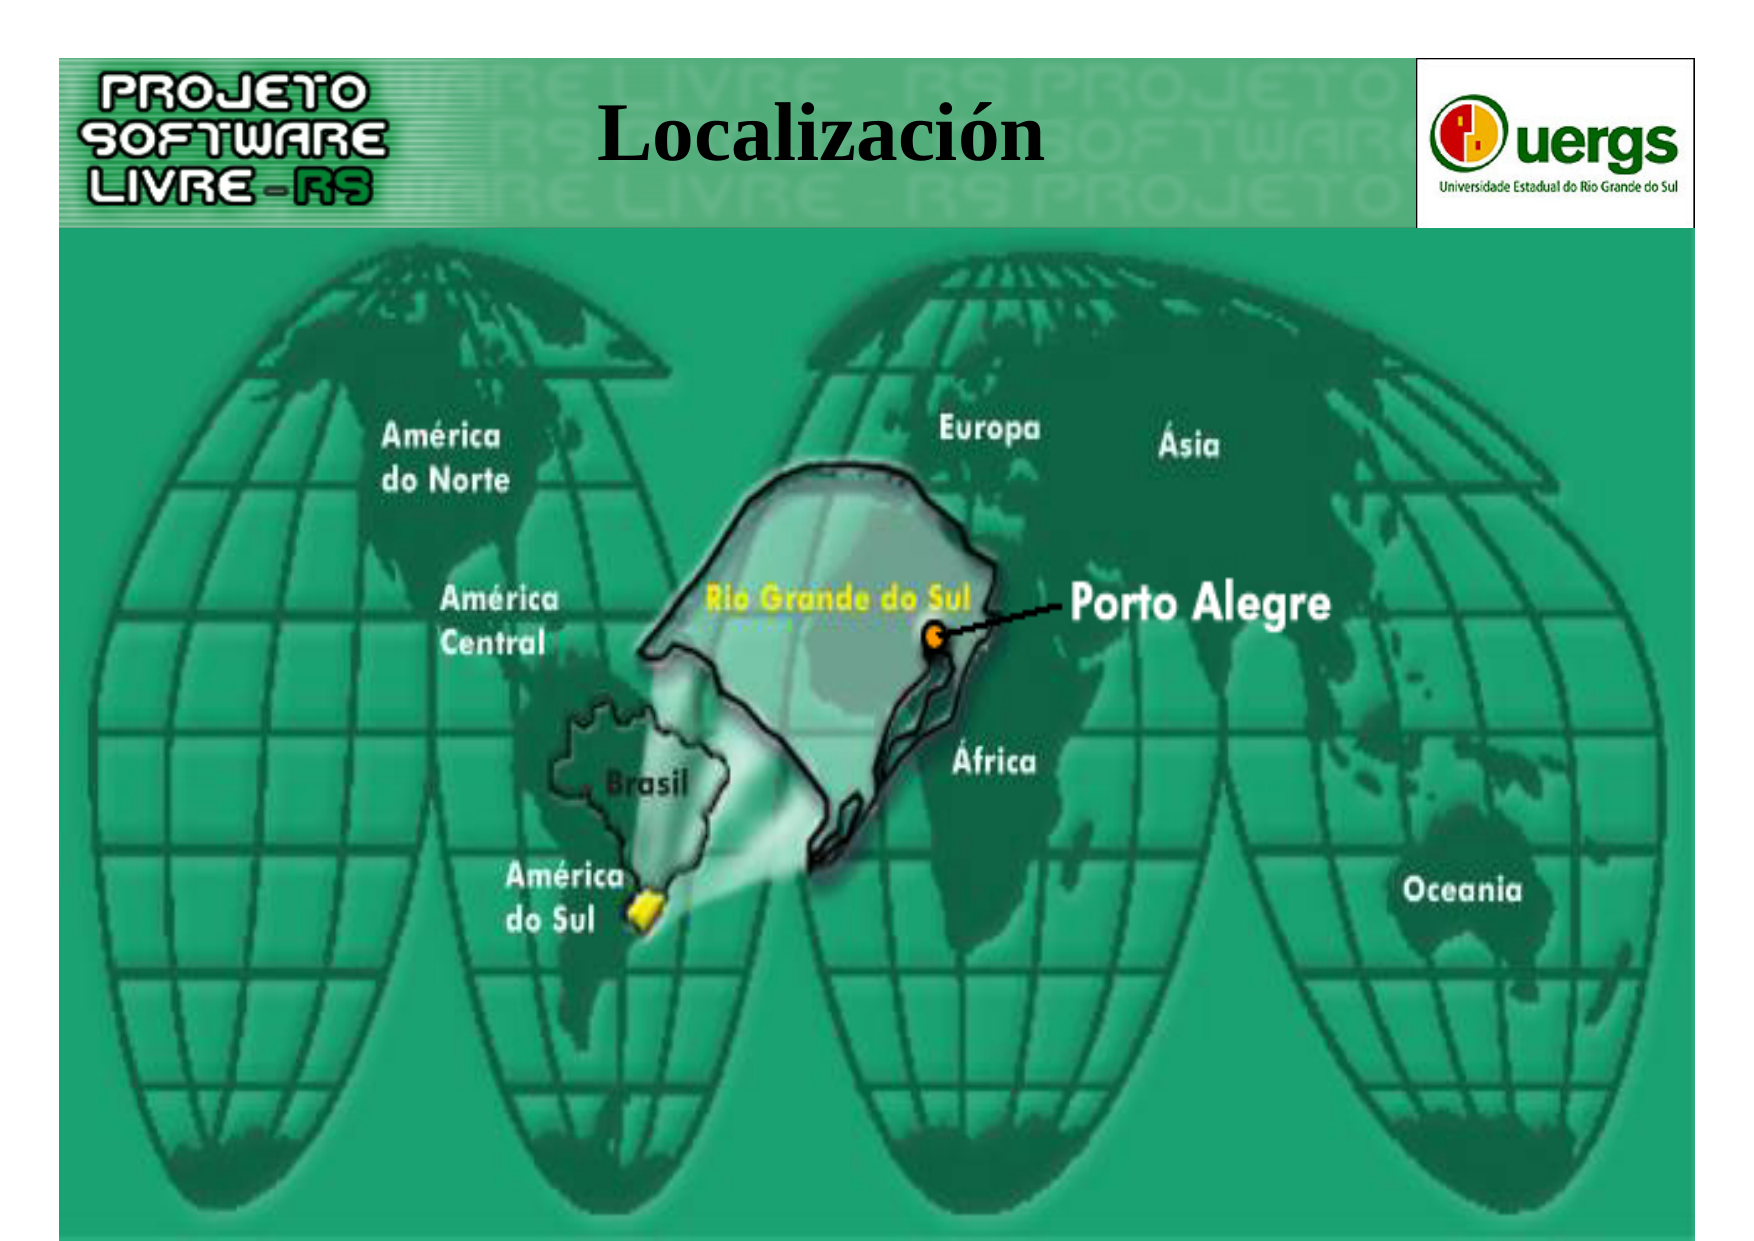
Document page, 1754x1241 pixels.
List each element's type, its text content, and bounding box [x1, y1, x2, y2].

picture [59, 58, 1695, 1241]
text_box Localización [596, 86, 1047, 183]
